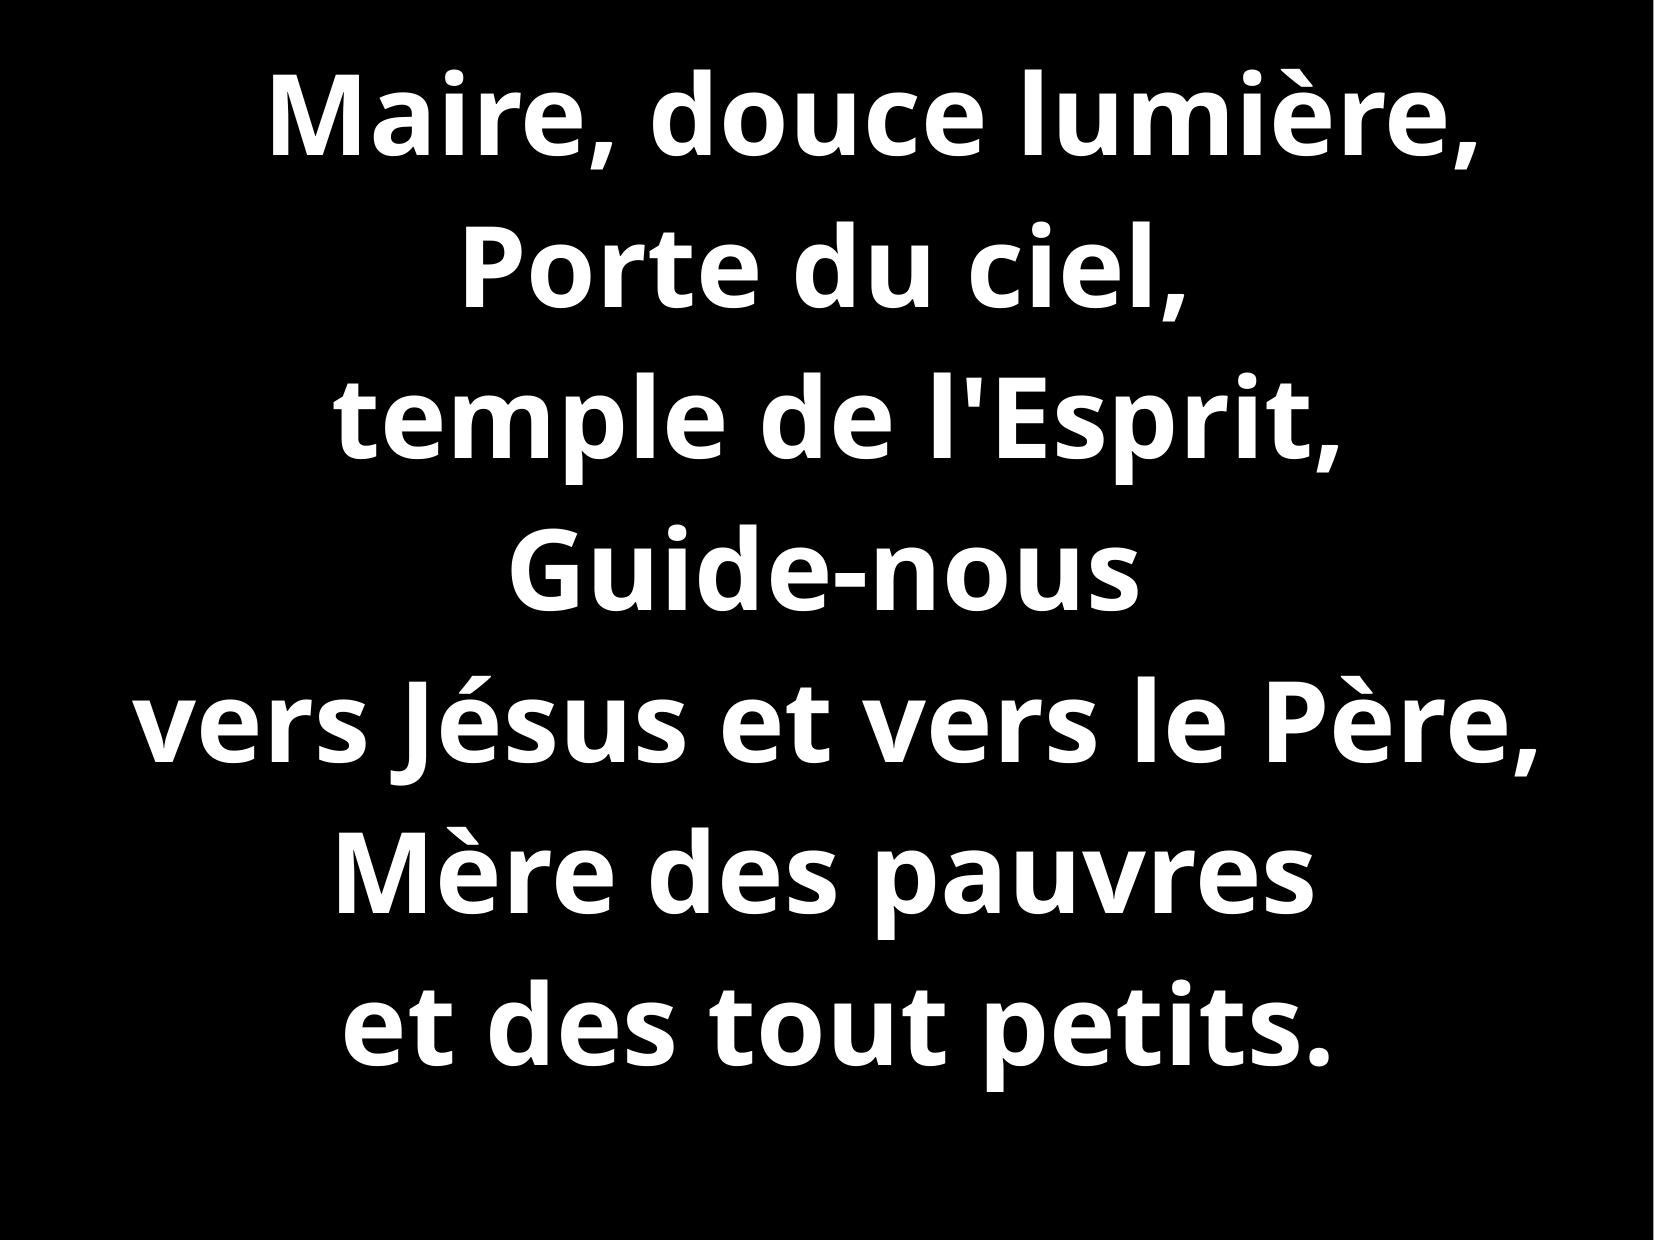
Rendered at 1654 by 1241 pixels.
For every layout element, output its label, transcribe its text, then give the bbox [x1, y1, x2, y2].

list Maire, douce lumière, Porte du ciel, temple de l'Esprit, Guide-nous vers Jésus et vers le Père, Mère des pauvres et des tout petits. [11, 35, 1654, 854]
